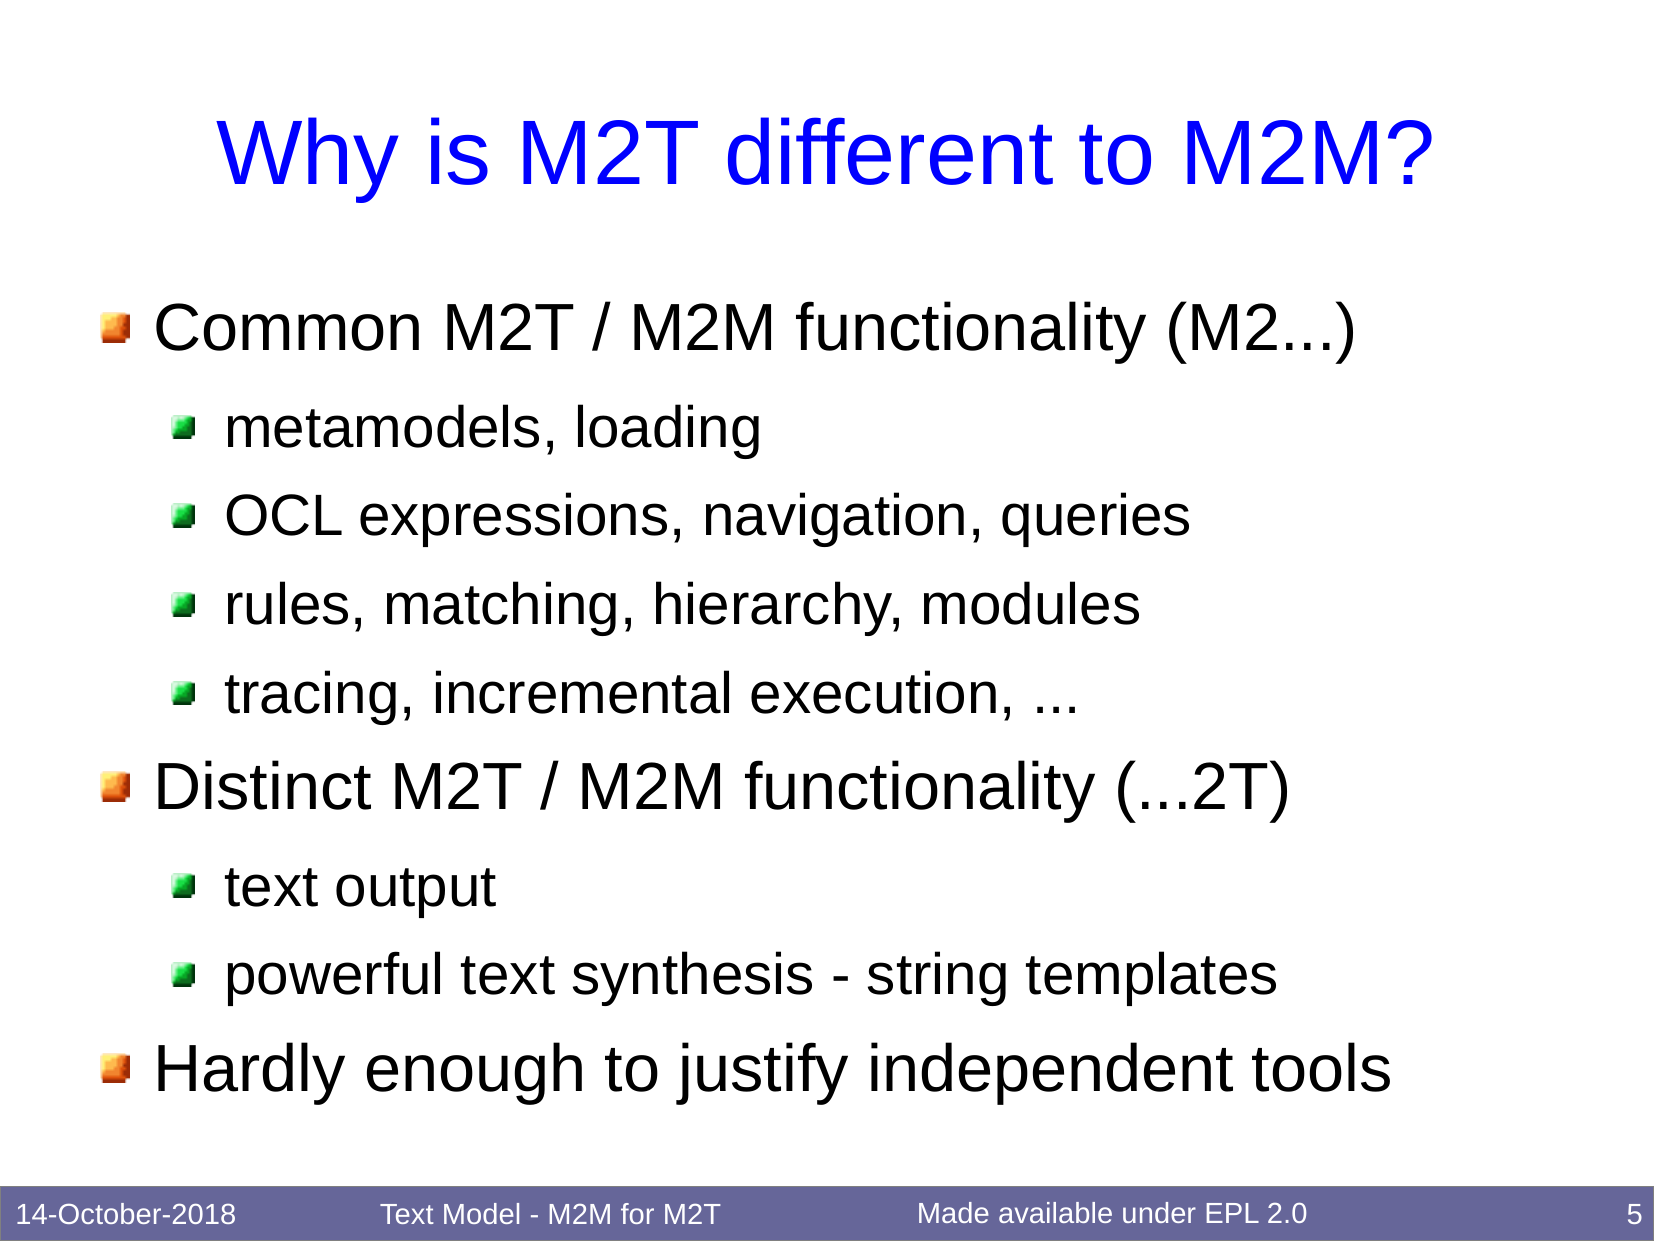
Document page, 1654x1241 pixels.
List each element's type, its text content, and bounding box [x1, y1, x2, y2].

list Common M2T / M2M functionality (M2...) metamodels, loading OCL expressions, navigation, queries rules, matching, hierarchy, modules tracing, incremental execution, ... Distinct M2T / M2M functionality (...2T) text output powerful text synthesis - string templates Hardly enough to justify independent tools [82, 290, 1571, 1109]
title Why is M2T different to M2M? [82, 49, 1571, 257]
